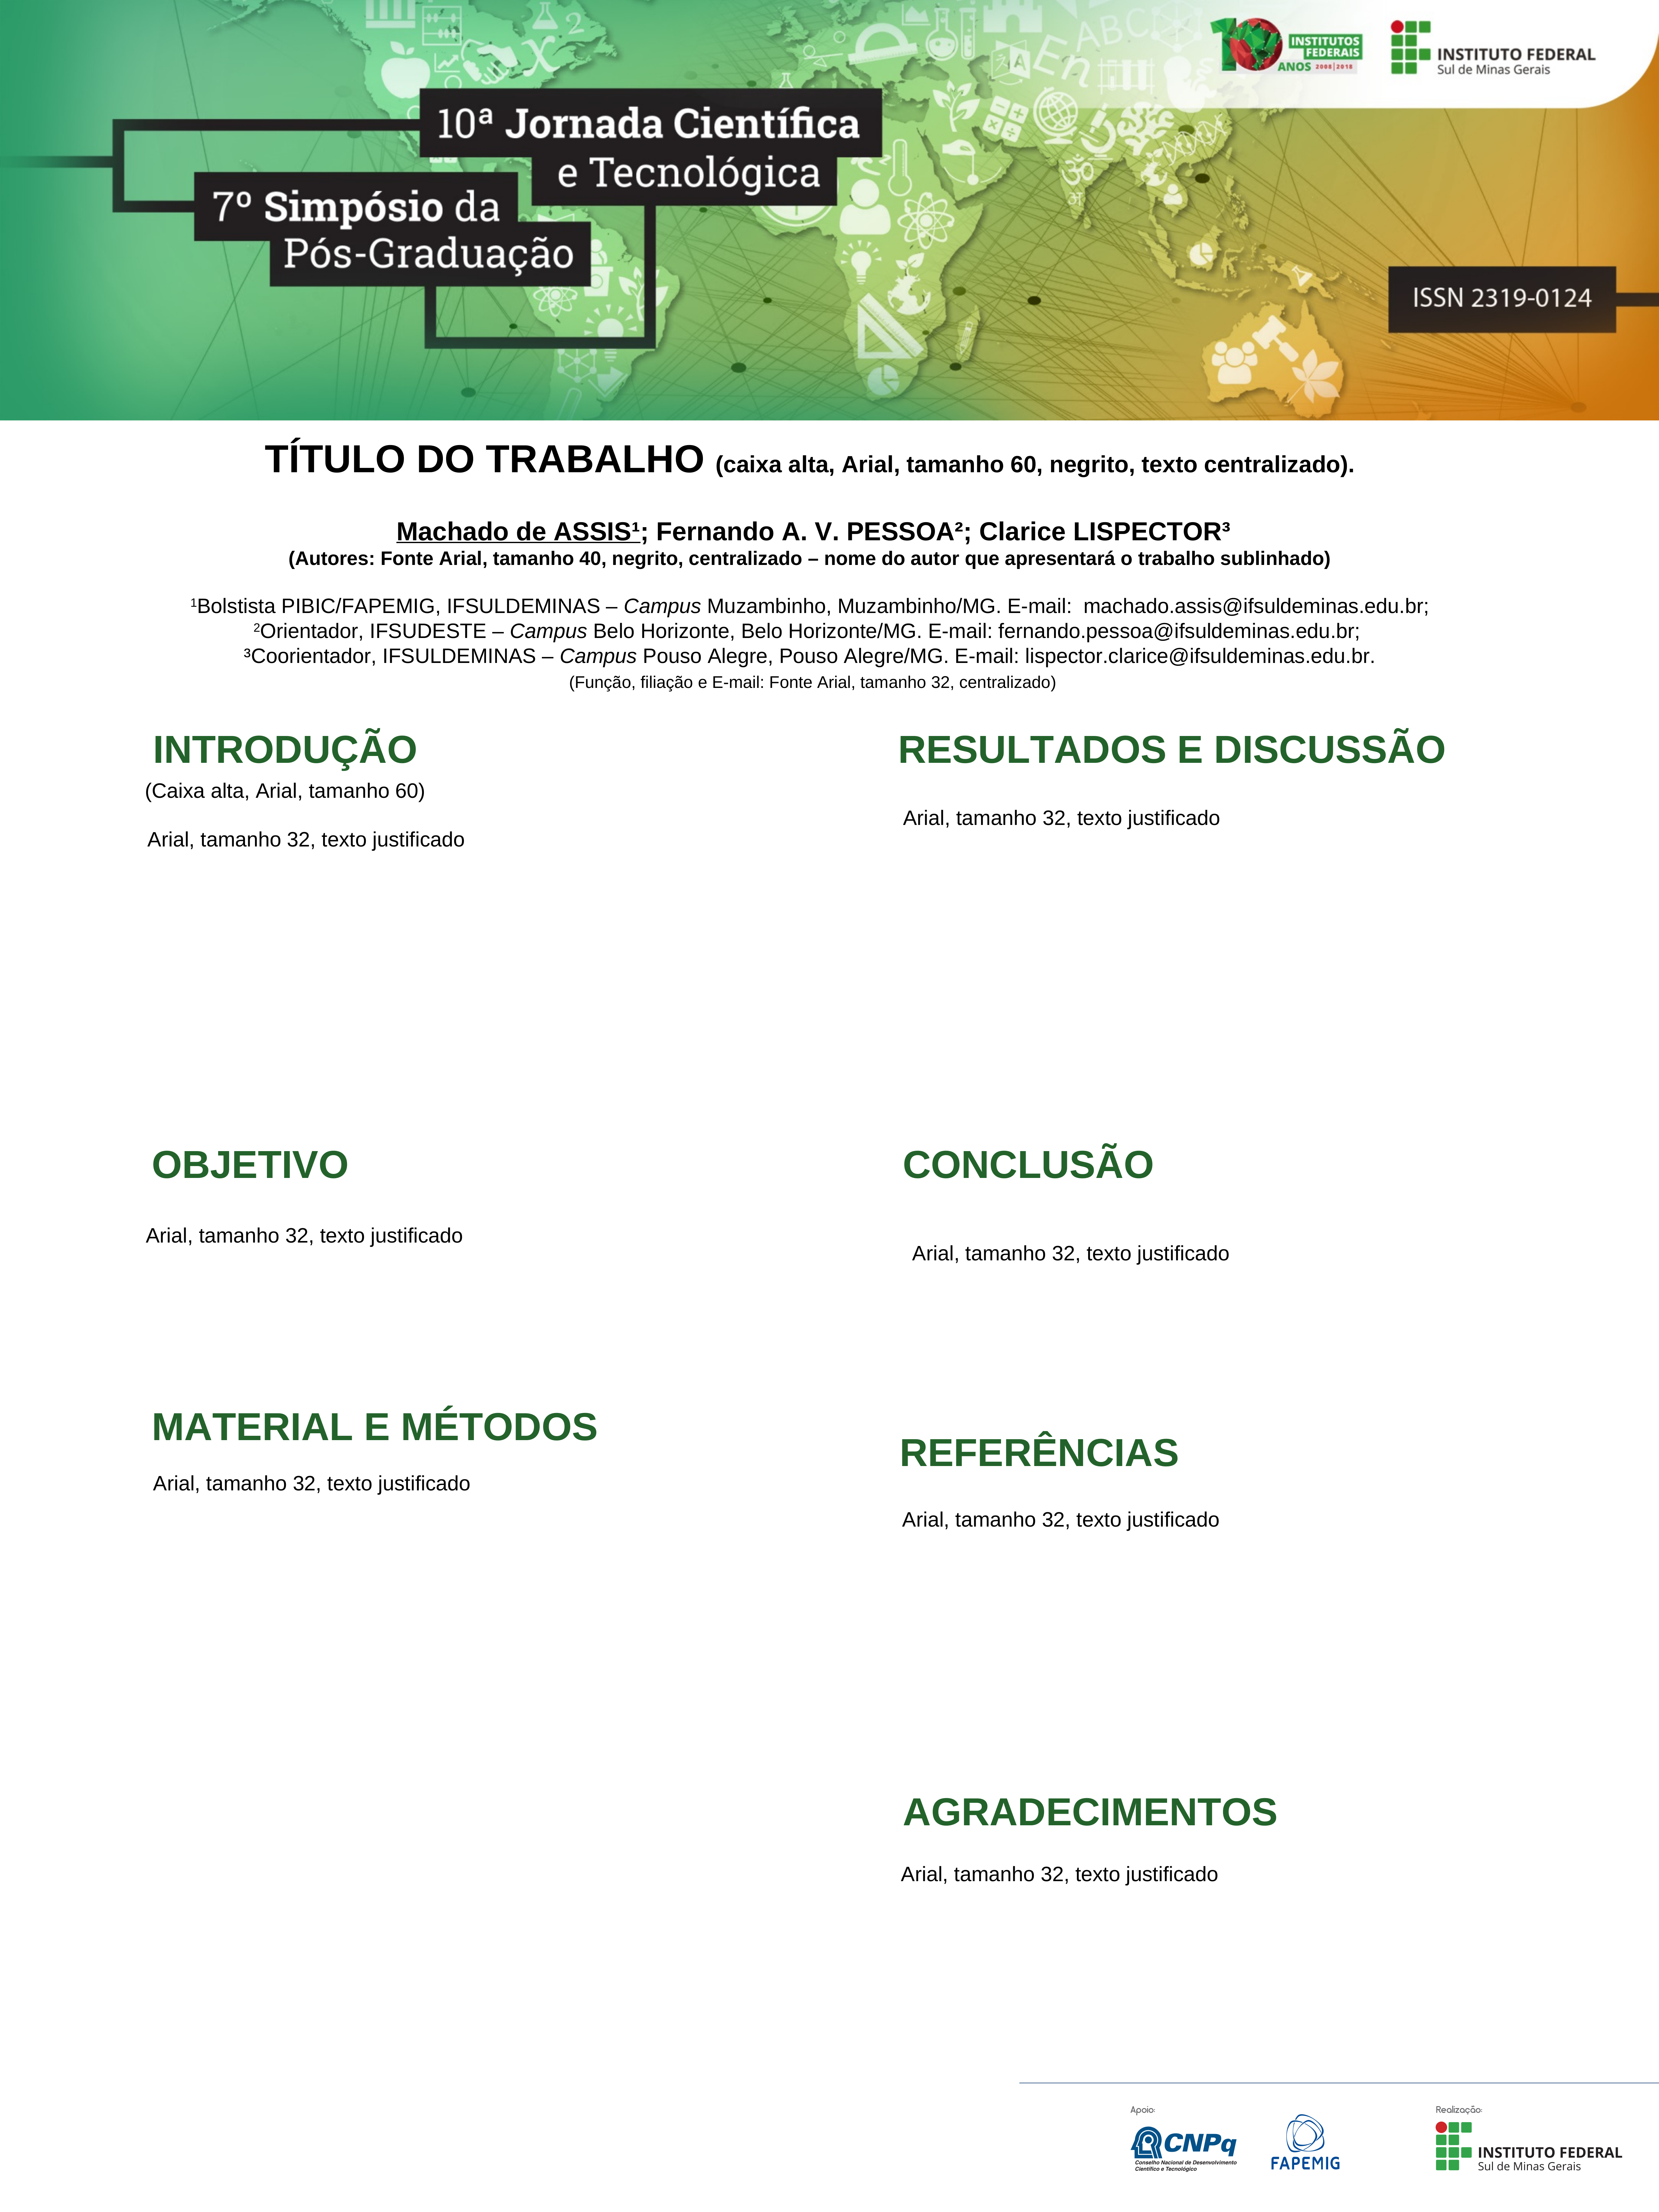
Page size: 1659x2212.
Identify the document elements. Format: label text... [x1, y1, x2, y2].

text_box Arial, tamanho 32, texto justificado [896, 1858, 1224, 1888]
text_box Arial, tamanho 32, texto justificado [143, 823, 470, 853]
text_box RESULTADOS E DISCUSSÃO [893, 722, 1451, 773]
text_box Arial, tamanho 32, texto justificado [898, 1503, 1225, 1533]
text_box TÍTULO DO TRABALHO (caixa alta, Arial, tamanho 60, negrito, texto centralizado). [210, 431, 1410, 483]
text_box OBJETIVO [147, 1136, 354, 1189]
text_box Arial, tamanho 32, texto justificado [908, 1237, 1235, 1267]
text_box CONCLUSÃO [898, 1136, 1159, 1189]
text_box Arial, tamanho 32, texto justificado [898, 802, 1226, 832]
text_box AGRADECIMENTOS [898, 1784, 1283, 1836]
text_box Machado de ASSIS¹; Fernando A. V. PESSOA²; Clarice LISPECTOR³ (Autores: Fonte Arial, tamanho 40, negrito, centralizado – nome do autor que apresentará o trabalho sublinhado) 1Bolstista PIBIC/FAPEMIG, IFSULDEMINAS – Campus Muzambinho, Muzambinho/MG. E-mail: machado.assis@ifsuldeminas.edu.br; 2Orientador, IFSUDESTE – Campus Belo Horizonte, Belo Horizonte/MG. E-mail: fernando.pessoa@ifsuldeminas.edu.br; ³Coorientador, IFSULDEMINAS – Campus Pouso Alegre, Pouso Alegre/MG. E-mail: lispector.clarice@ifsuldeminas.edu.br. (Função, filiação e E-mail: Fonte Arial, tamanho 32, centralizado) [169, 512, 1452, 695]
text_box REFERÊNCIAS [895, 1425, 1184, 1477]
text_box MATERIAL E MÉTODOS [147, 1399, 603, 1451]
picture [0, 0, 1659, 420]
text_box (Caixa alta, Arial, tamanho 60) [140, 775, 430, 805]
text_box Arial, tamanho 32, texto justificado [141, 1219, 469, 1249]
text_box Arial, tamanho 32, texto justificado [149, 1467, 476, 1497]
text_box INTRODUÇÃO [148, 722, 422, 773]
